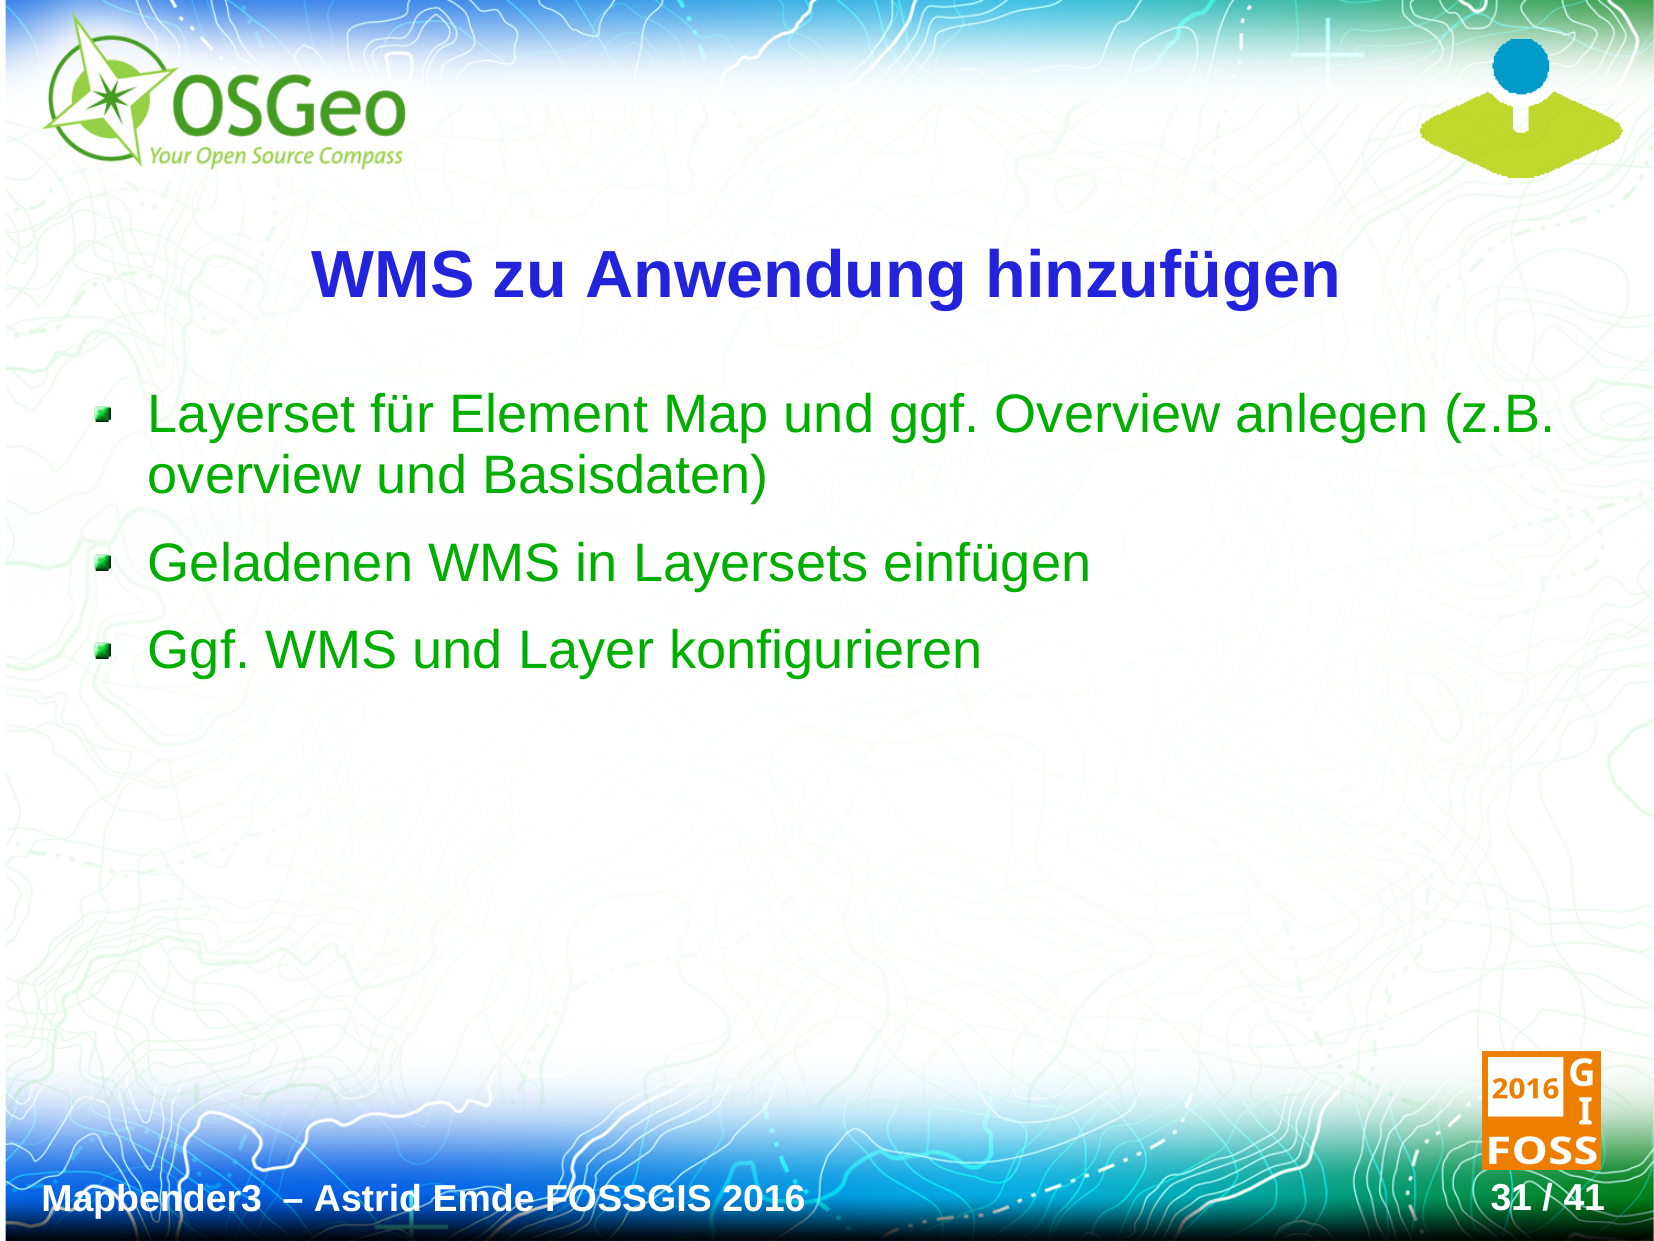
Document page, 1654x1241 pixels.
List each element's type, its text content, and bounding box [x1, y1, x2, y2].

title WMS zu Anwendung hinzufügen [82, 200, 1571, 349]
picture [5, 0, 1654, 1241]
list Layerset für Element Map und ggf. Overview anlegen (z.B. overview und Basisdaten) Geladenen WMS in Layersets einfügen Ggf. WMS und Layer konfigurieren [76, 383, 1565, 1203]
